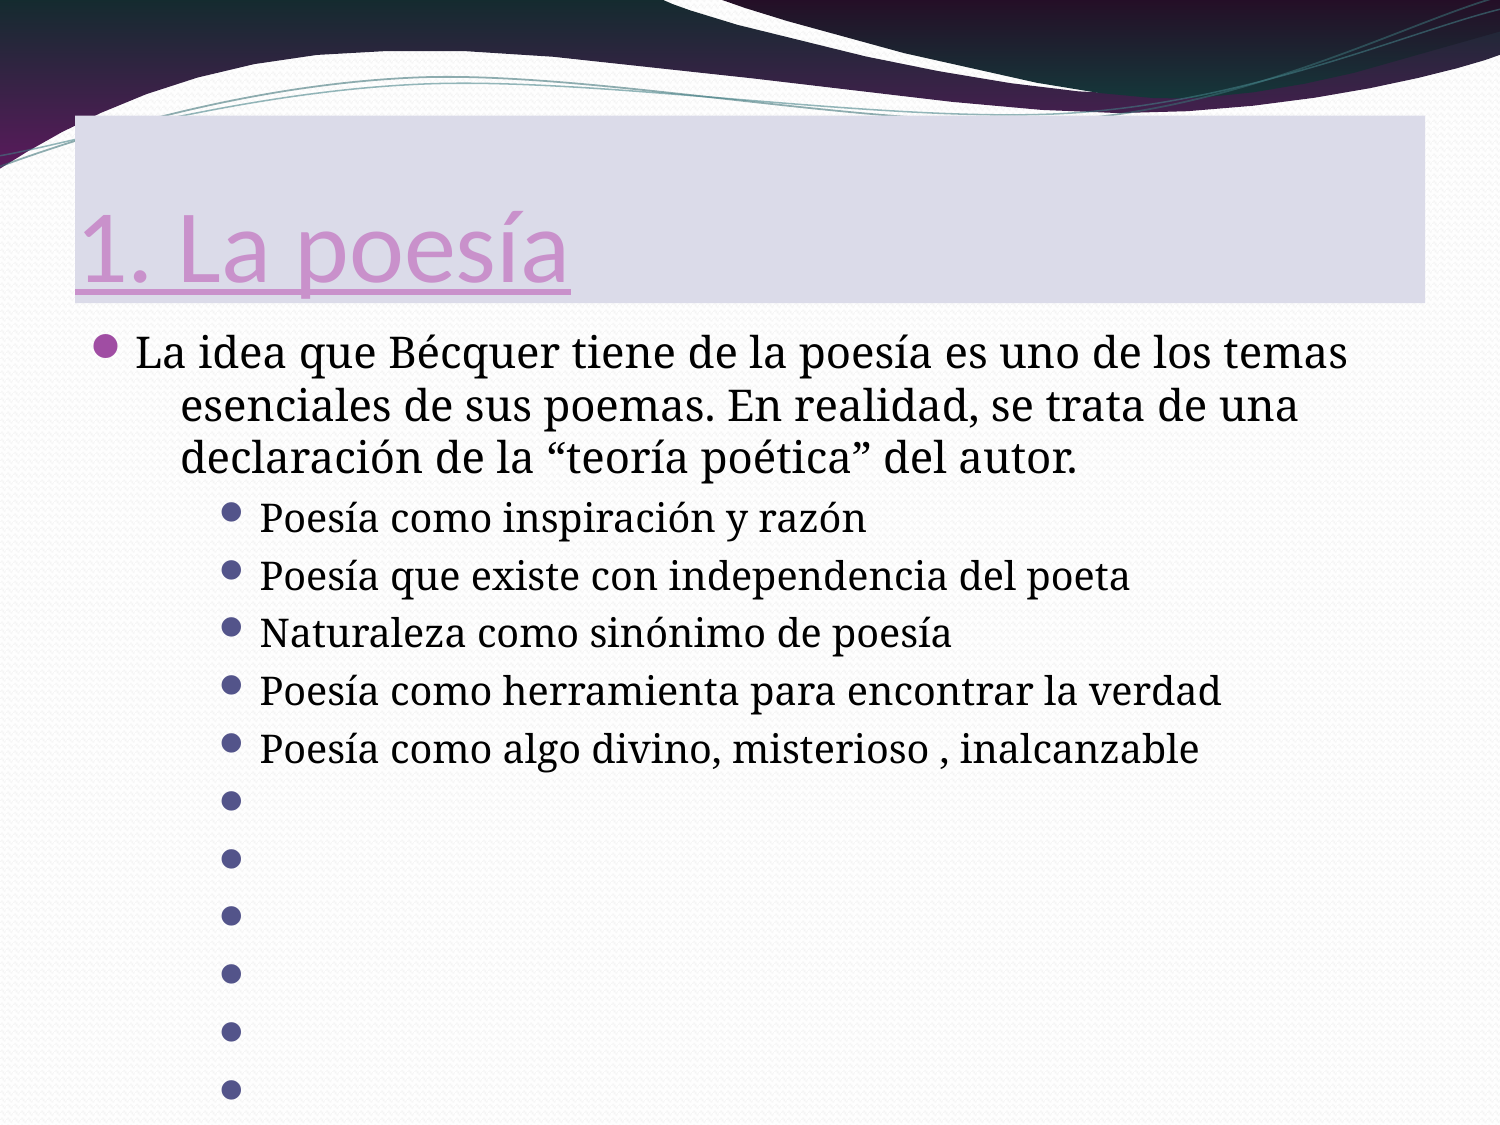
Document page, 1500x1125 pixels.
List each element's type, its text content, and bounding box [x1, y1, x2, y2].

list La idea que Bécquer tiene de la poesía es uno de los temas esenciales de sus poemas. En realidad, se trata de una declaración de la “teoría poética” del autor. Poesía como inspiración y razón Poesía que existe con independencia del poeta Naturaleza como sinónimo de poesía Poesía como herramienta para encontrar la verdad Poesía como algo divino, misterioso , inalcanzable [75, 317, 1426, 1038]
title 1. La poesía [75, 115, 1426, 304]
